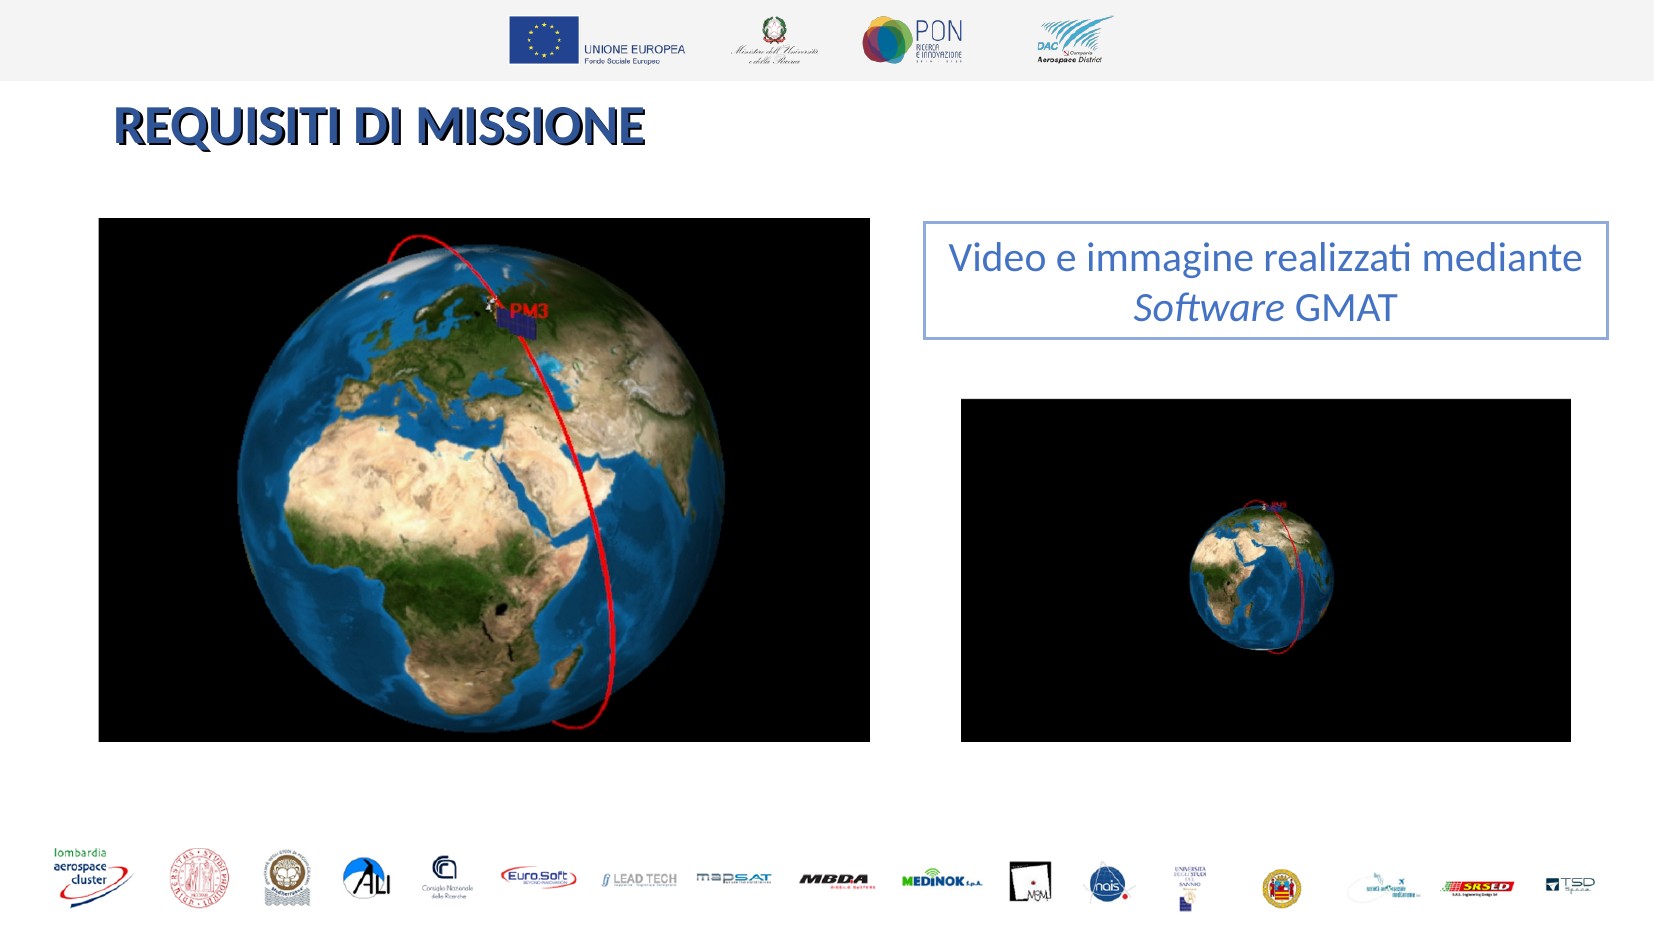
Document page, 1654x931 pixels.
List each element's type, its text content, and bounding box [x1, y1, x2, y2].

text_box Video e immagine realizzati mediante Software GMAT [924, 222, 1608, 339]
picture [98, 218, 870, 742]
text_box REQUISITI DI MISSIONE [98, 80, 1654, 163]
picture [0, 0, 1654, 81]
picture [54, 848, 1595, 931]
picture [961, 398, 1571, 742]
